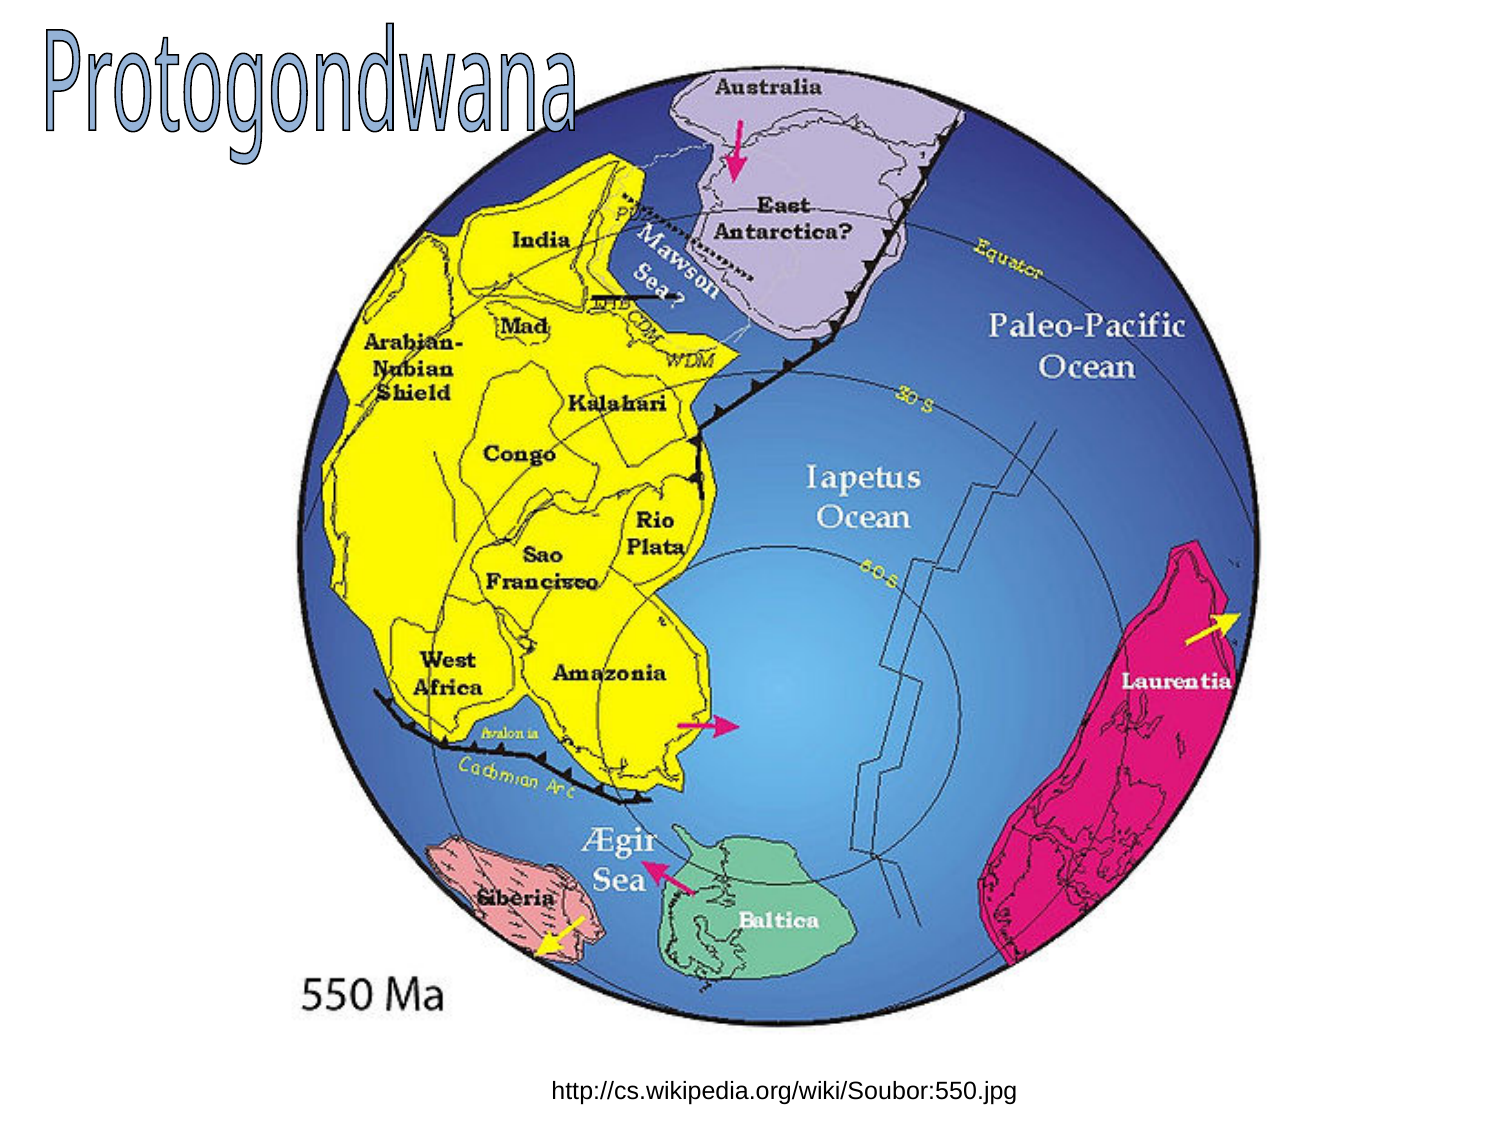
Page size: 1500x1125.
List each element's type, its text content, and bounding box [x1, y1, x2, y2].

text_box Protogondwana [155, 37, 179, 132]
text_box Protogondwana [89, 53, 112, 131]
text_box Protogondwana [399, 54, 455, 131]
text_box Protogondwana [358, 23, 394, 132]
text_box [234, 124, 255, 153]
text_box Protogondwana [501, 53, 534, 131]
text_box Protogondwana [227, 53, 262, 164]
text_box Protogondwana [46, 29, 80, 131]
text_box Protogondwana [115, 53, 151, 132]
text_box Protogondwana [458, 53, 490, 132]
text_box Protogondwana [316, 53, 350, 131]
text_box Protogondwana [543, 53, 575, 132]
text_box Protogondwana [184, 53, 220, 132]
text_box [235, 64, 255, 121]
text_box [234, 3, 1325, 1094]
text_box Protogondwana [271, 53, 308, 132]
text_box http://cs.wikipedia.org/wiki/Soubor:550.jpg [257, 1066, 1313, 1112]
